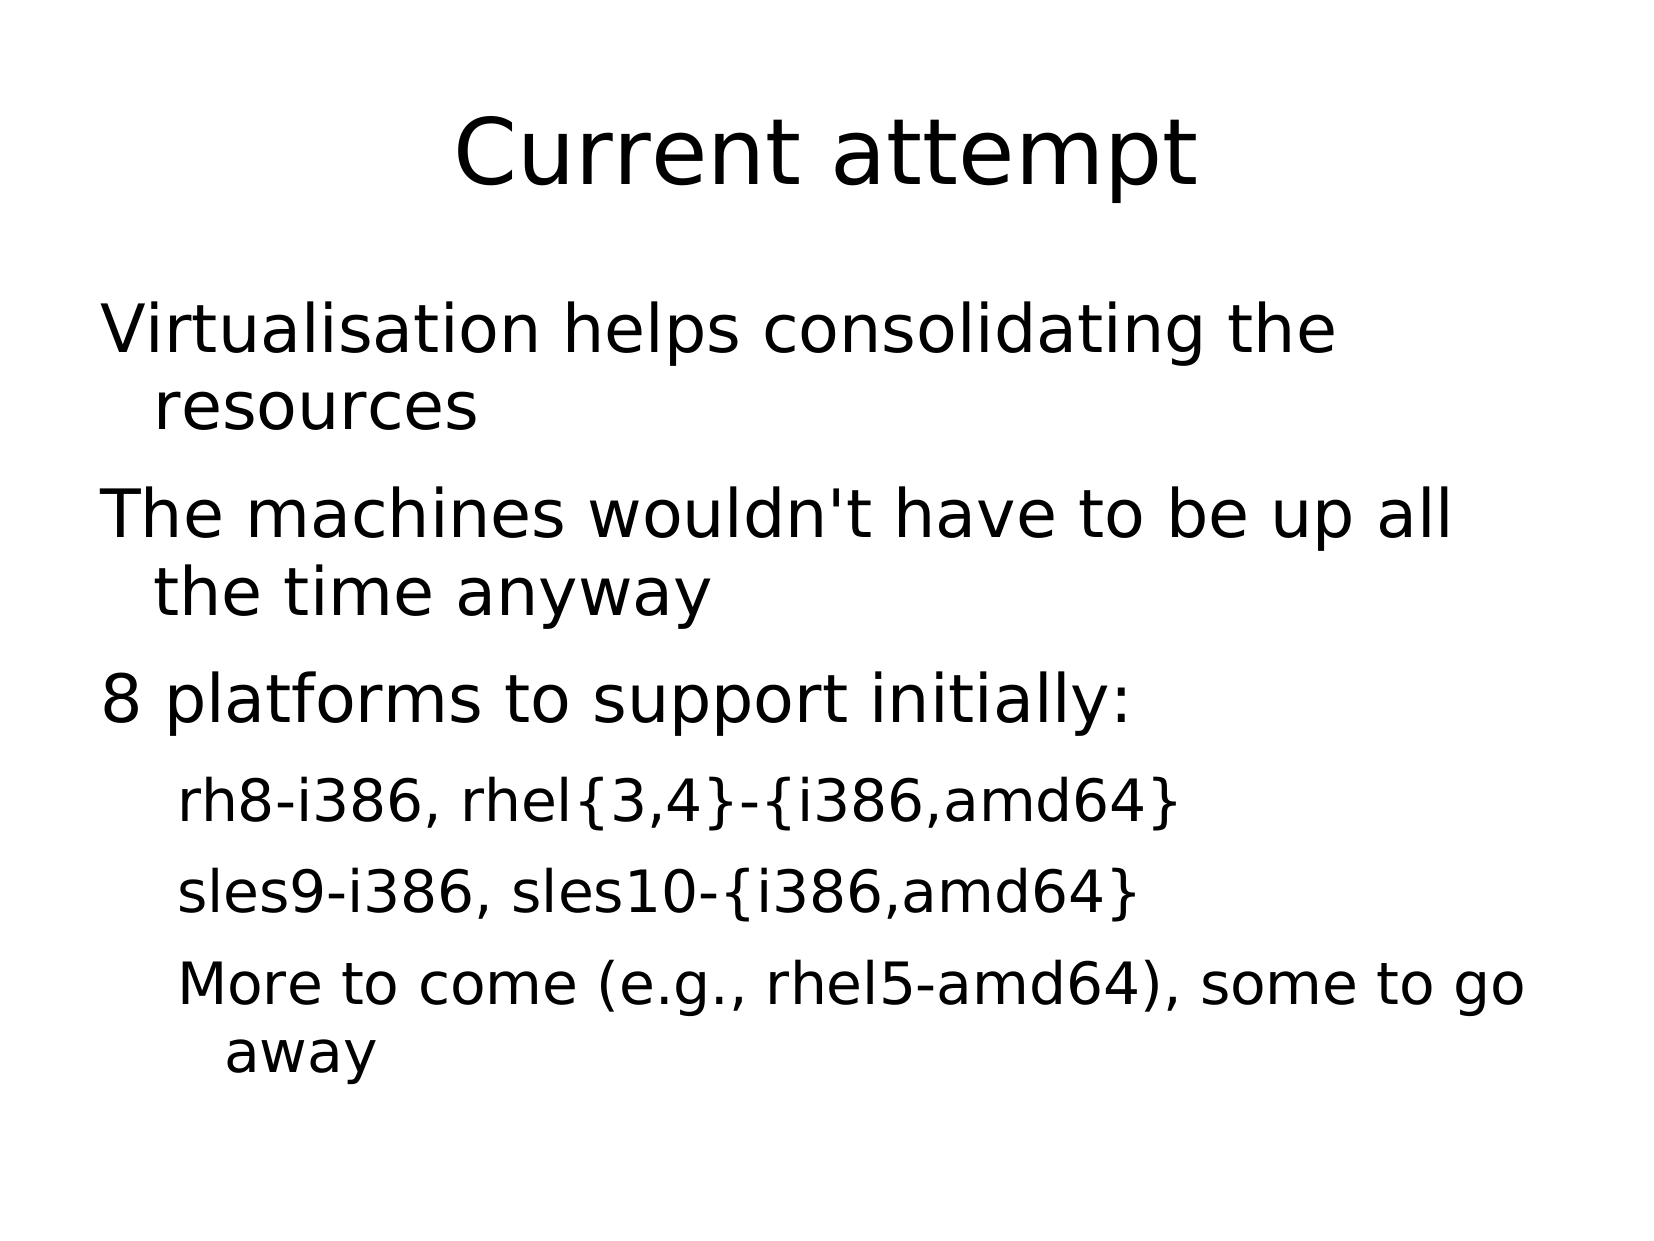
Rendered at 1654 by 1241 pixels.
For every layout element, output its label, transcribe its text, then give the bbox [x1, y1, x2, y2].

title Current attempt [82, 49, 1571, 257]
list Virtualisation helps consolidating the resources The machines wouldn't have to be up all the time anyway 8 platforms to support initially: rh8-i386, rhel{3,4}-{i386,amd64} sles9-i386, sles10-{i386,amd64} More to come (e.g., rhel5-amd64), some to go away [82, 290, 1571, 1109]
